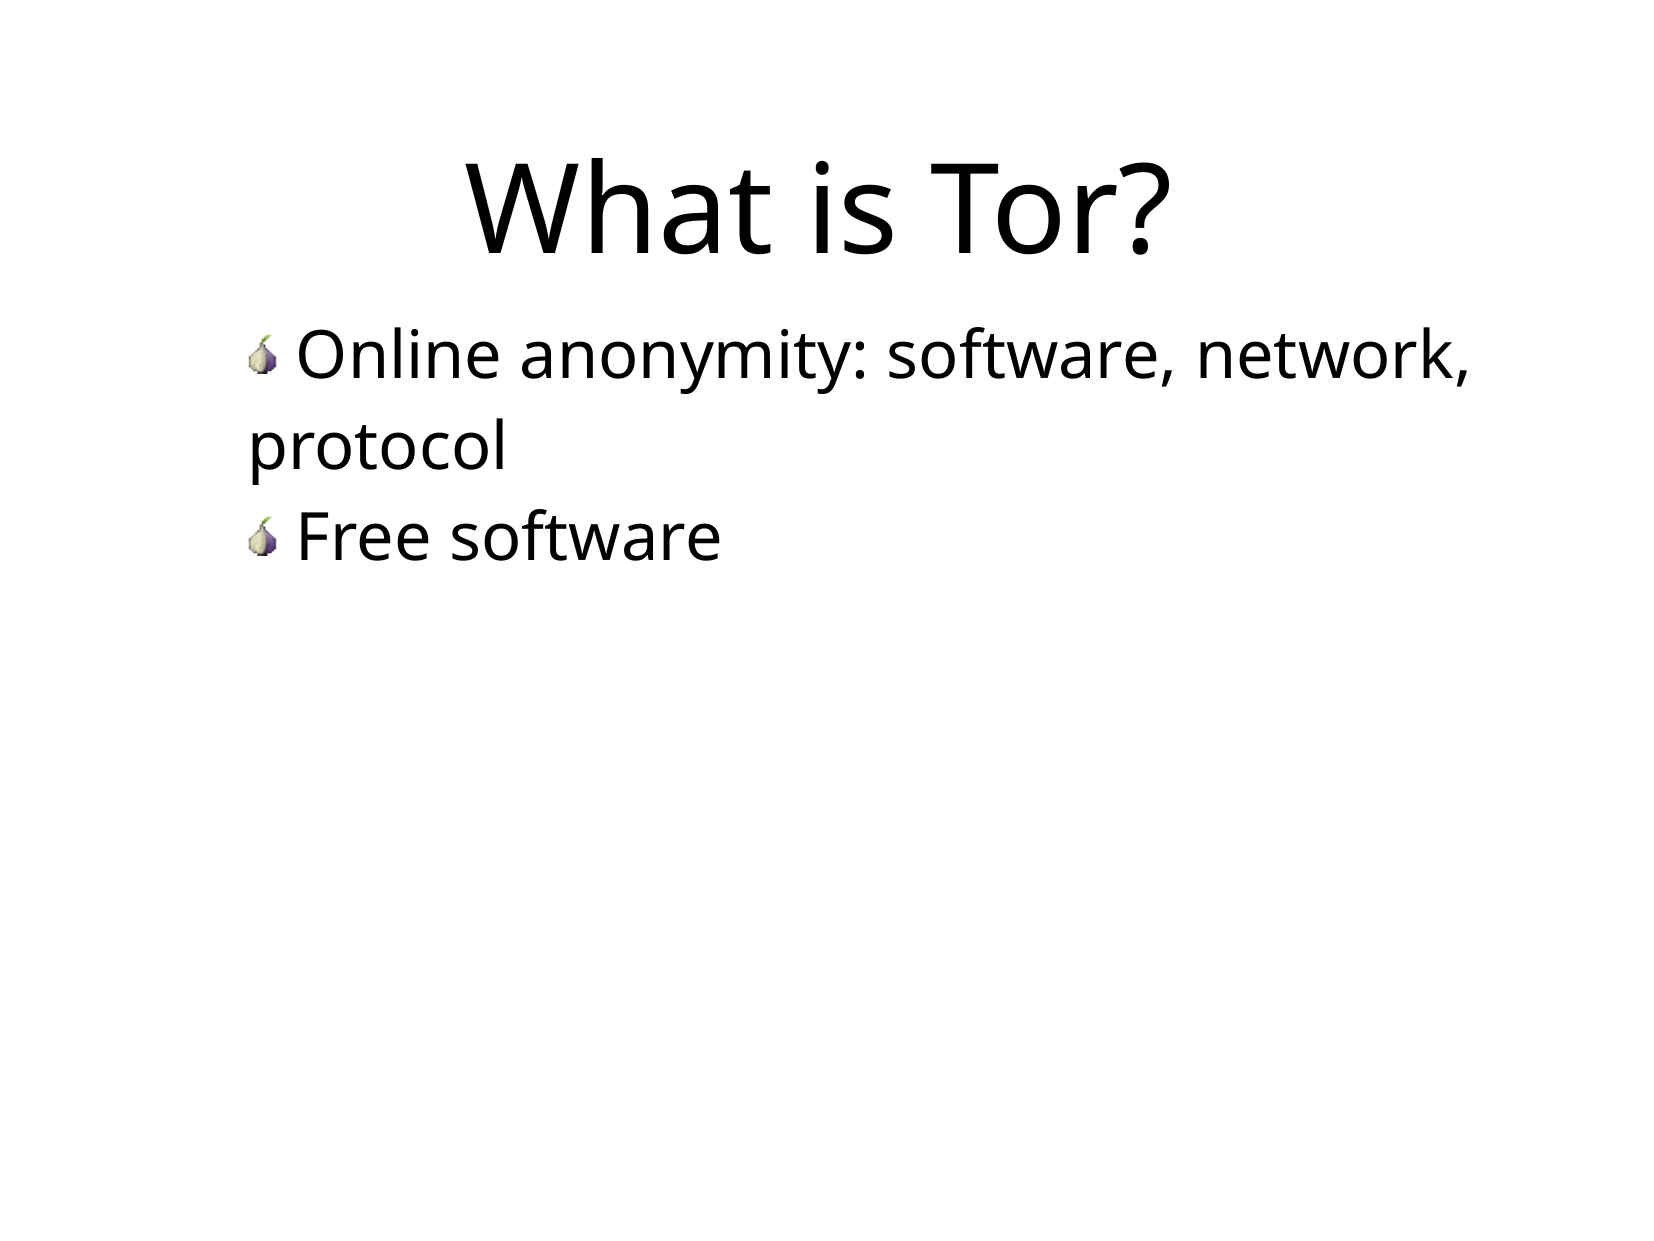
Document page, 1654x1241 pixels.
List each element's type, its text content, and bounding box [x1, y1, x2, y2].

text_box What is Tor? [450, 112, 1238, 300]
text_box Online anonymity: software, network, protocol Free software [232, 300, 1445, 620]
